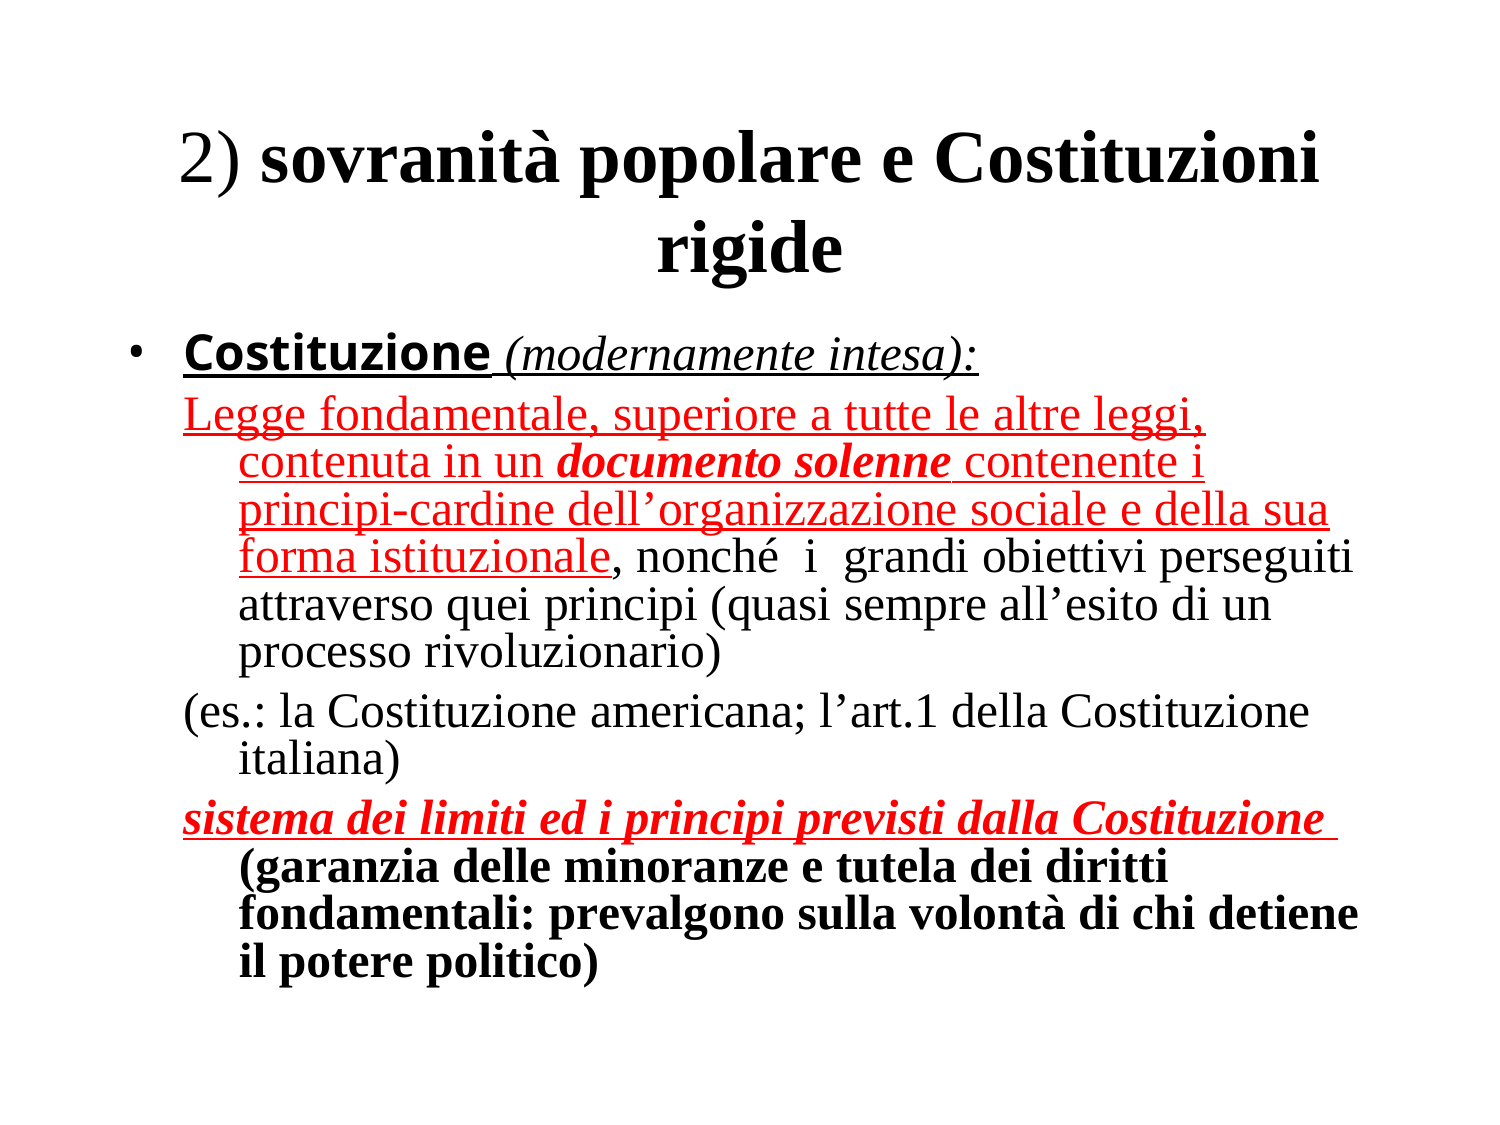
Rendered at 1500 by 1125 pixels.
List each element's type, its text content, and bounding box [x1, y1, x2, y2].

list Costituzione (modernamente intesa): Legge fondamentale, superiore a tutte le altre leggi, contenuta in un documento solenne contenente i principi-cardine dell’organizzazione sociale e della sua forma istituzionale, nonché i grandi obiettivi perseguiti attraverso quei principi (quasi sempre all’esito di un processo rivoluzionario) (es.: la Costituzione americana; l’art.1 della Costituzione italiana) sistema dei limiti ed i principi previsti dalla Costituzione (garanzia delle minoranze e tutela dei diritti fondamentali: prevalgono sulla volontà di chi detiene il potere politico) [112, 324, 1388, 1000]
title 2) sovranità popolare e Costituzioni rigide [112, 99, 1388, 288]
